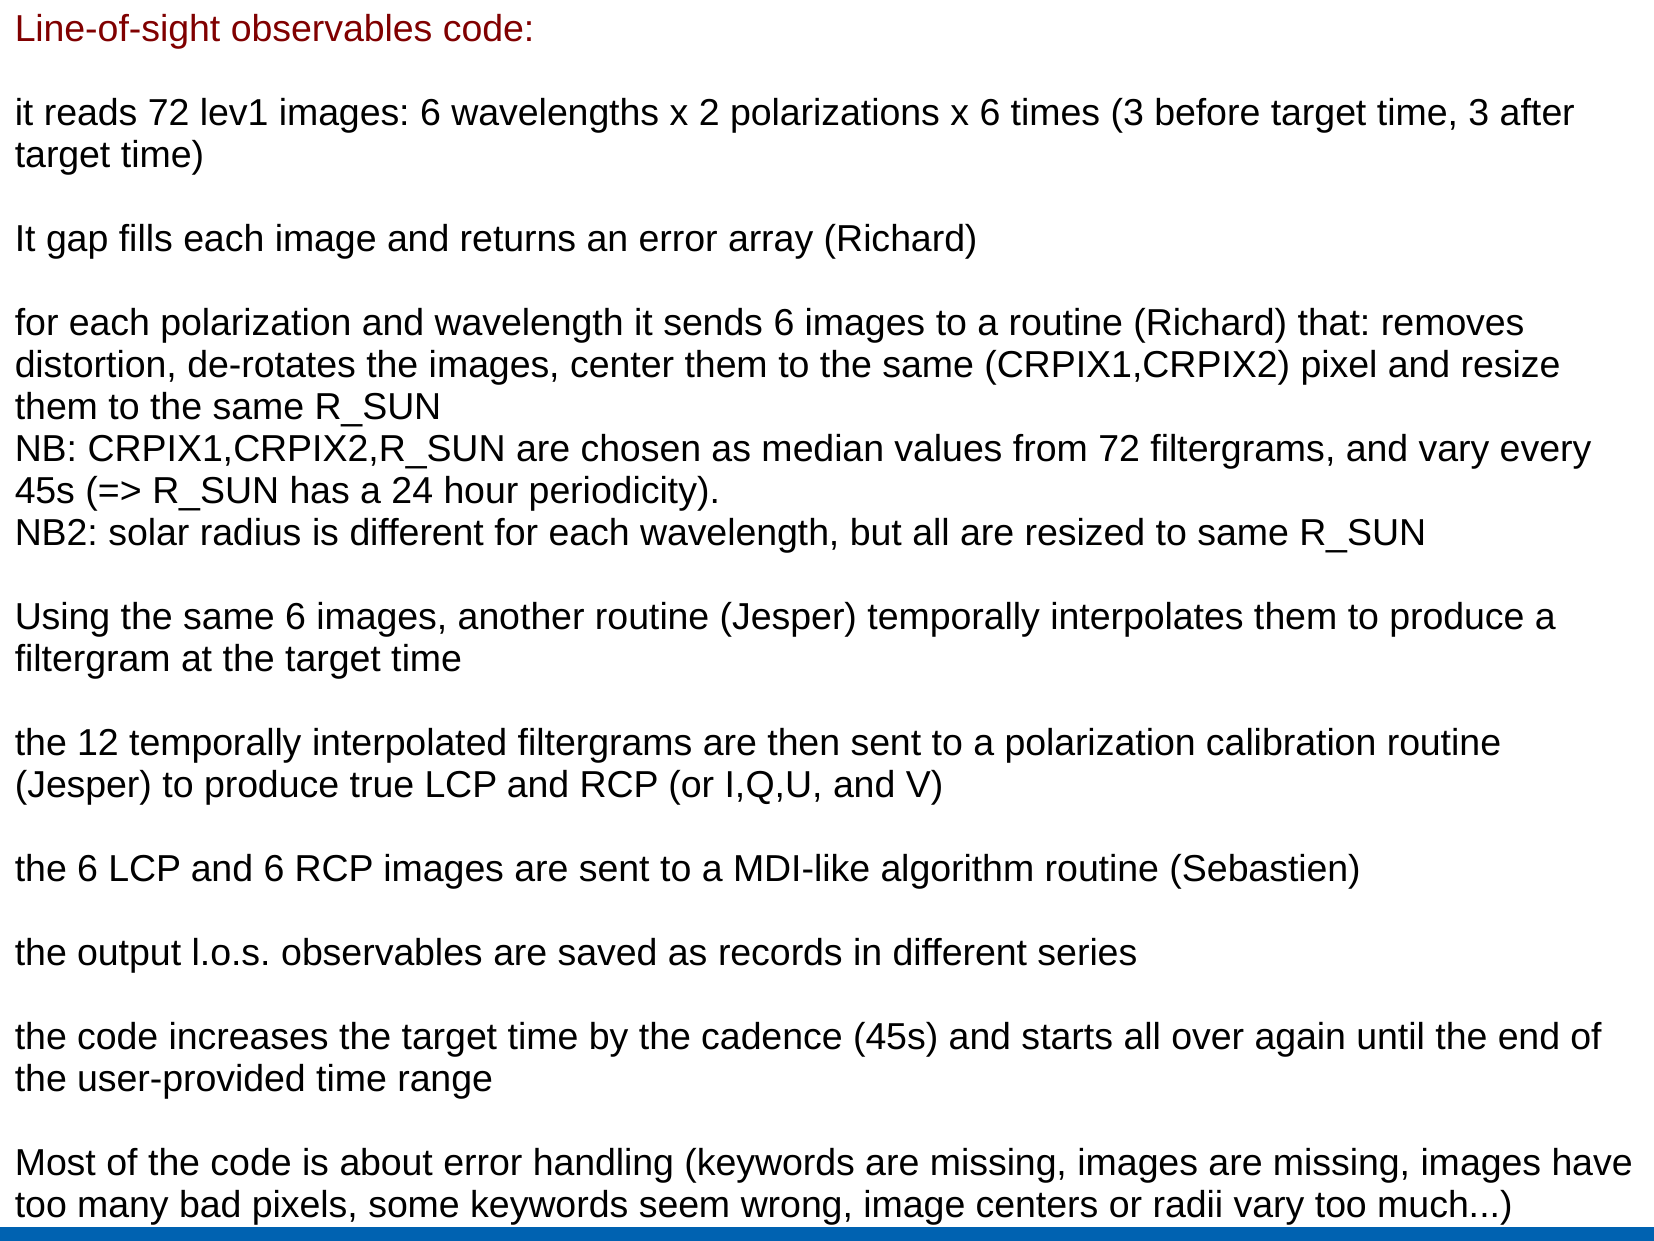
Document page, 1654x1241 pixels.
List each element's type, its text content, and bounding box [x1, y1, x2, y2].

text_box Line-of-sight observables code: it reads 72 lev1 images: 6 wavelengths x 2 polarizations x 6 times (3 before target time, 3 after target time) It gap fills each image and returns an error array (Richard) for each polarization and wavelength it sends 6 images to a routine (Richard) that: removes distortion, de-rotates the images, center them to the same (CRPIX1,CRPIX2) pixel and resize them to the same R_SUN NB: CRPIX1,CRPIX2,R_SUN are chosen as median values from 72 filtergrams, and vary every 45s (=> R_SUN has a 24 hour periodicity). NB2: solar radius is different for each wavelength, but all are resized to same R_SUN Using the same 6 images, another routine (Jesper) temporally interpolates them to produce a filtergram at the target time the 12 temporally interpolated filtergrams are then sent to a polarization calibration routine (Jesper) to produce true LCP and RCP (or I,Q,U, and V) the 6 LCP and 6 RCP images are sent to a MDI-like algorithm routine (Sebastien) the output l.o.s. observables are saved as records in different series the code increases the target time by the cadence (45s) and starts all over again until the end of the user-provided time range Most of the code is about error handling (keywords are missing, images are missing, images have too many bad pixels, some keywords seem wrong, image centers or radii vary too much...) [0, 0, 1651, 1233]
